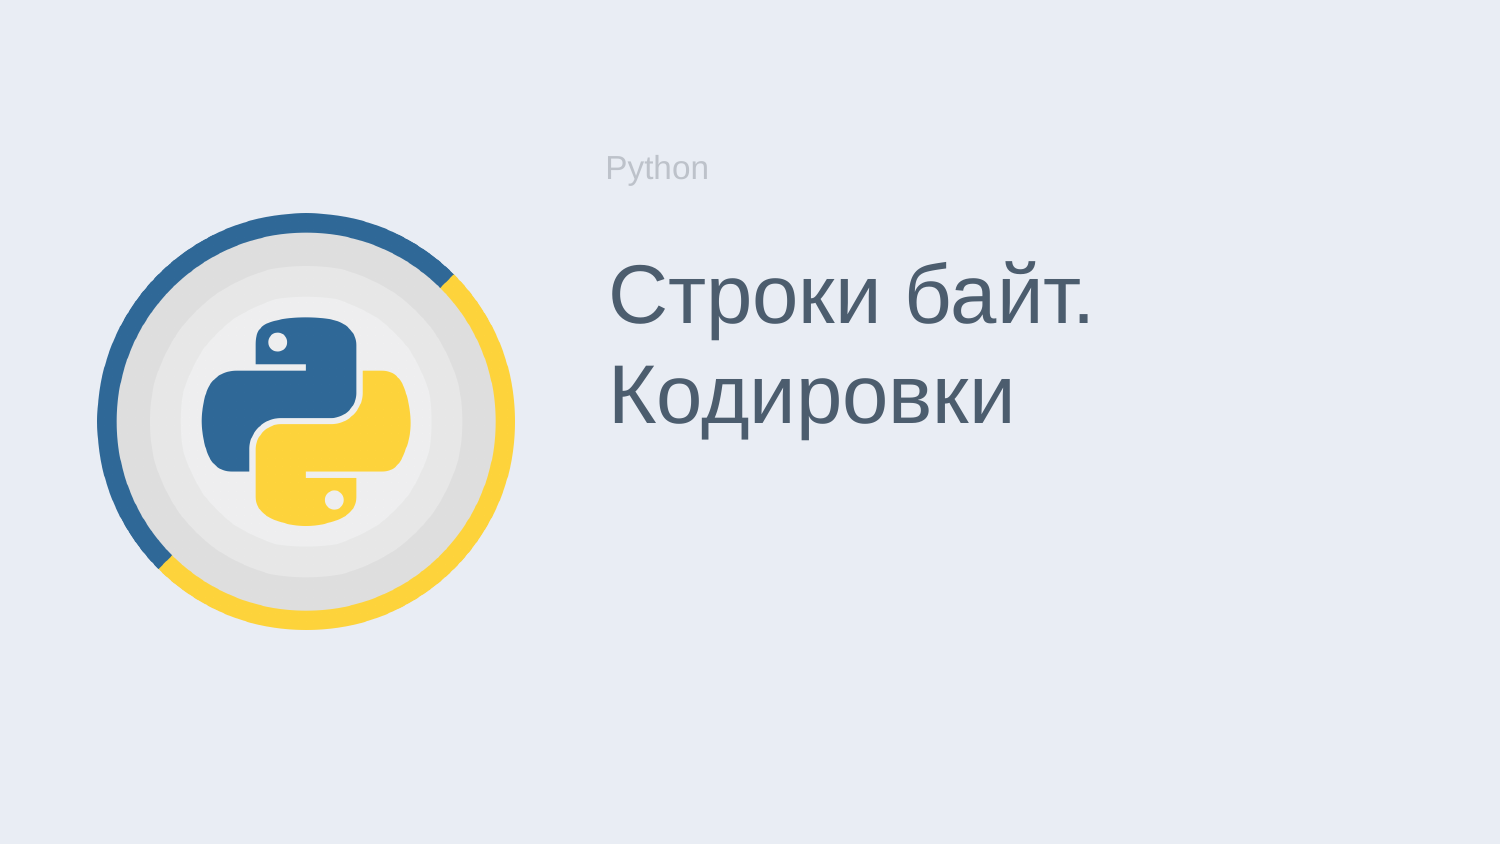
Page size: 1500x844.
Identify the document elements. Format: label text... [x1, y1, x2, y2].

picture [97, 213, 515, 630]
title Python [601, 141, 1182, 188]
text_box Строки байт. Кодировки [603, 235, 1423, 608]
